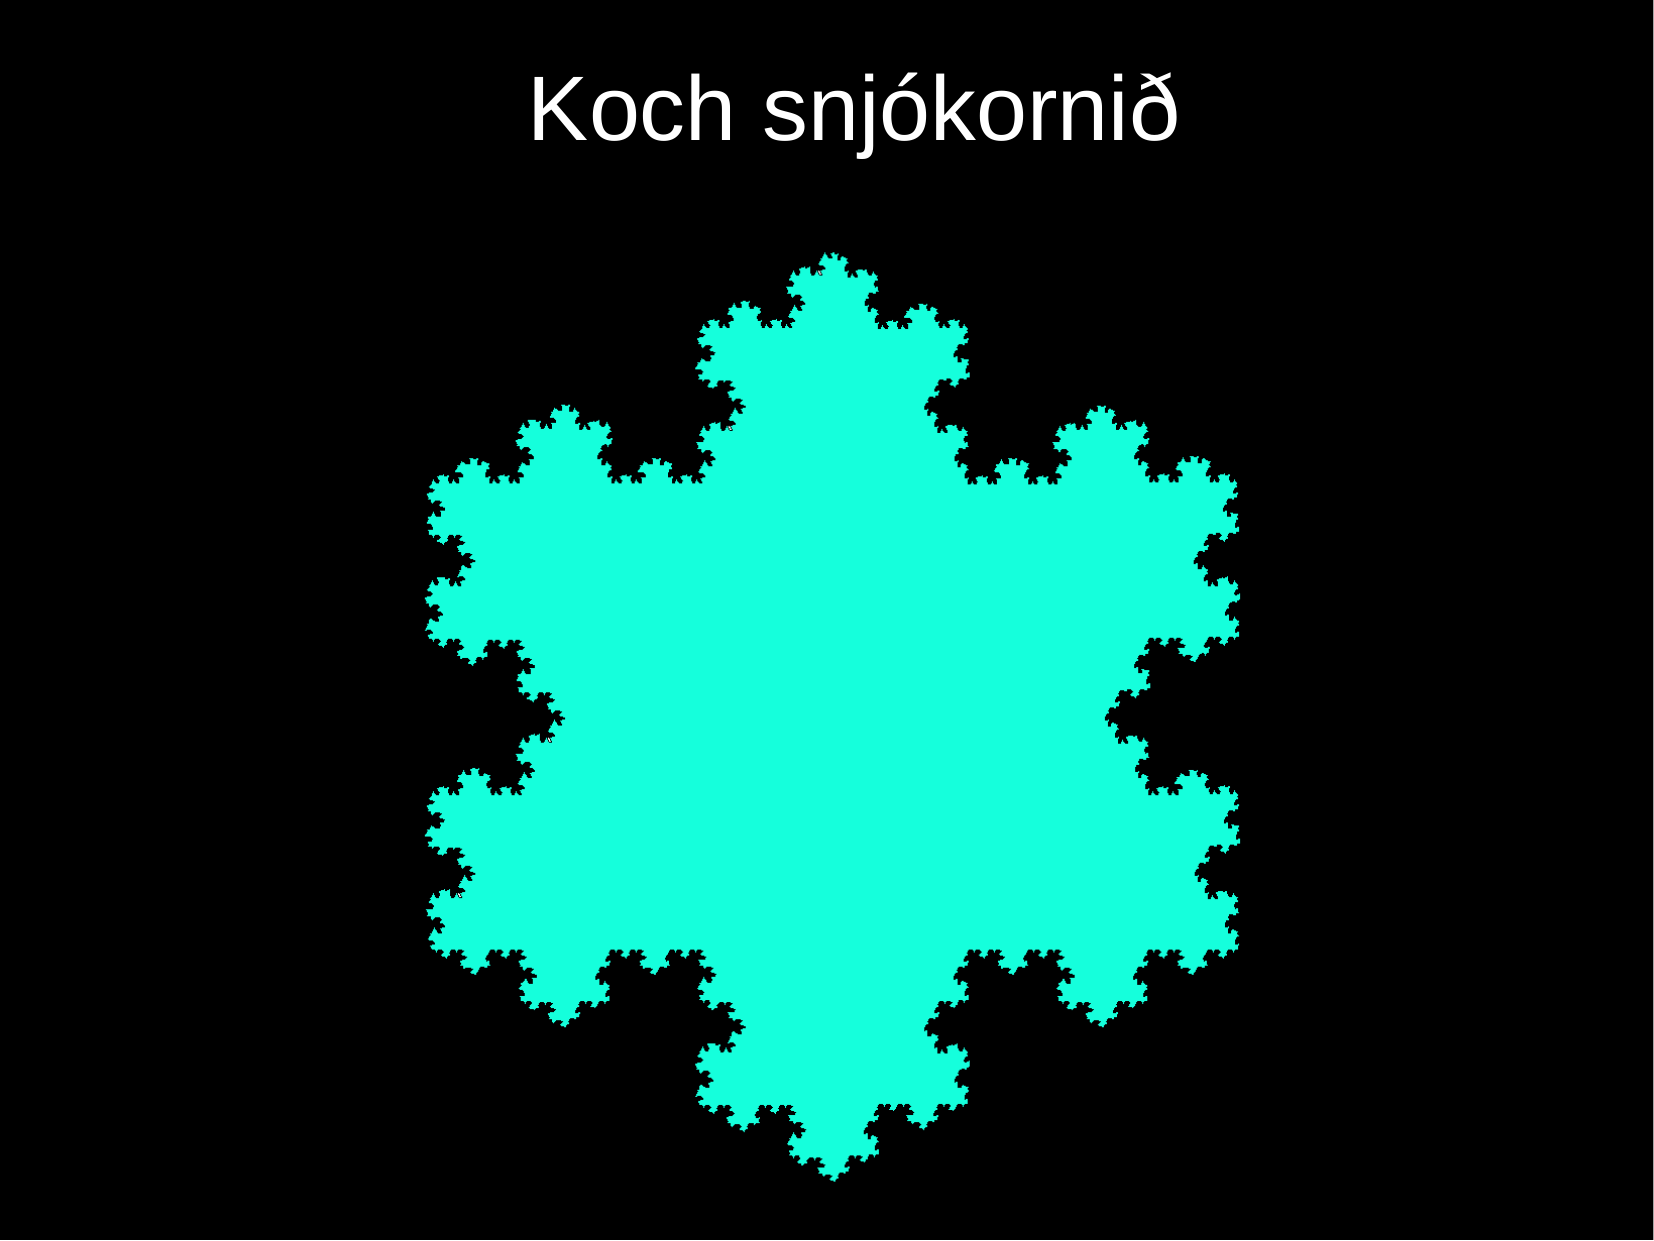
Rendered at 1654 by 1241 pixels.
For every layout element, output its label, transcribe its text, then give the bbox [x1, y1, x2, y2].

text_box Koch snjókornið [513, 49, 1197, 168]
picture [330, 213, 1339, 1222]
